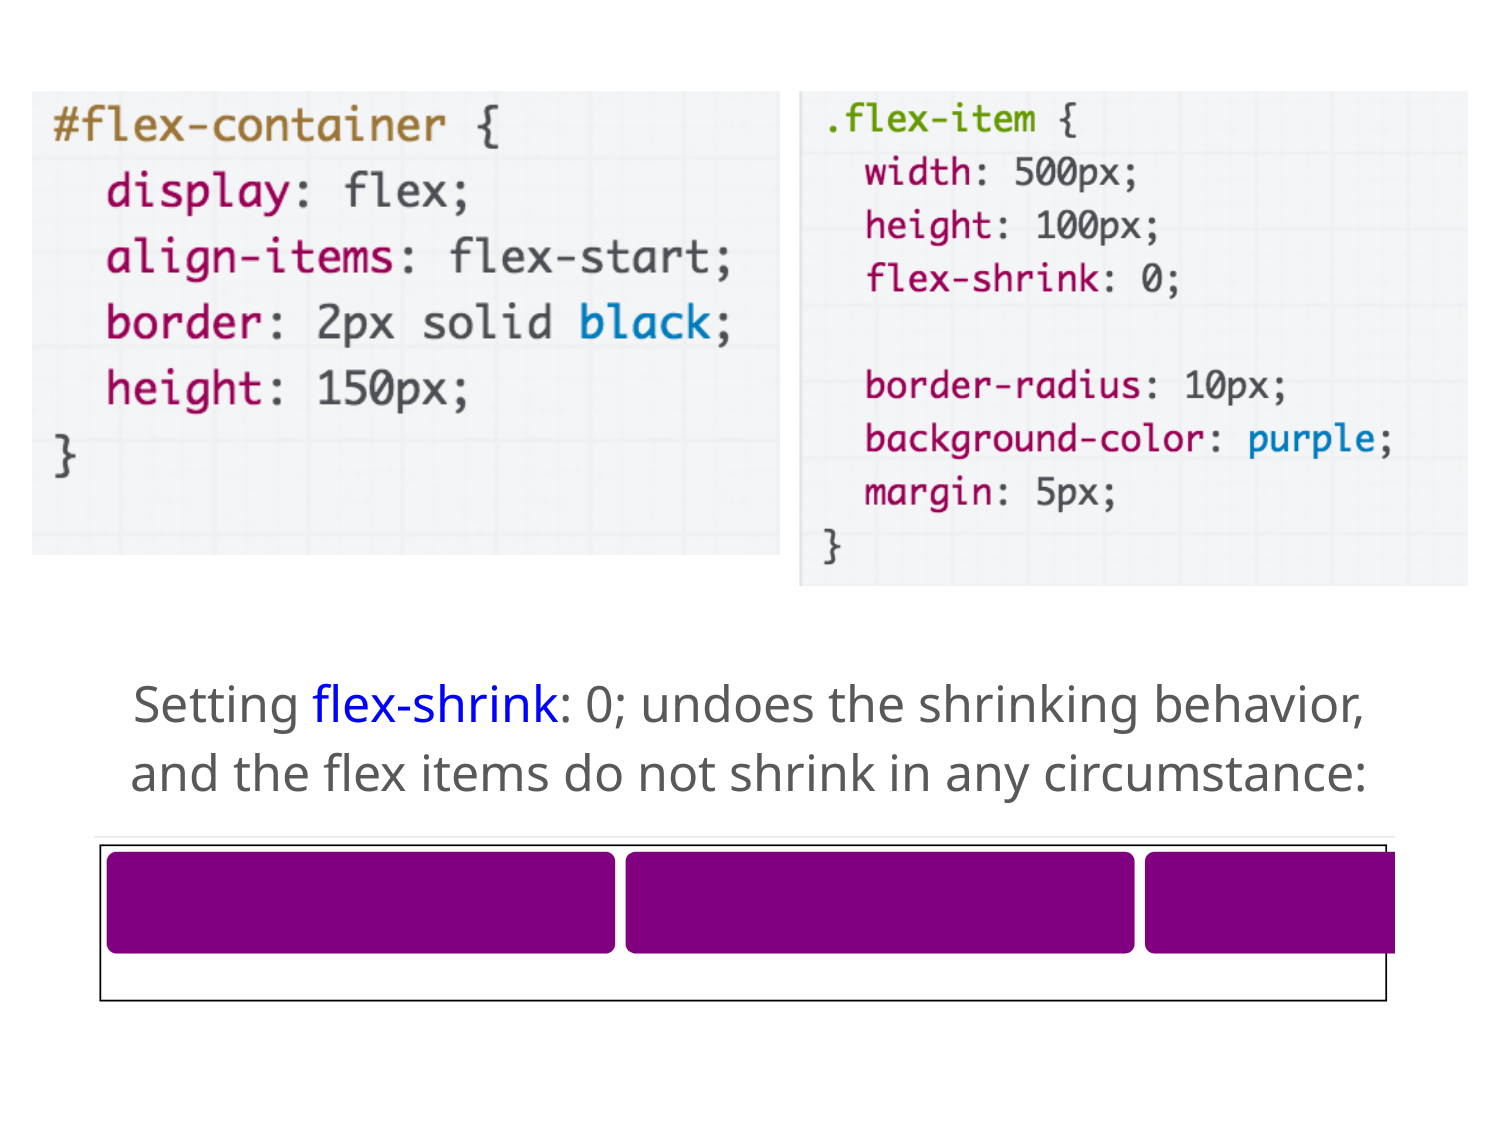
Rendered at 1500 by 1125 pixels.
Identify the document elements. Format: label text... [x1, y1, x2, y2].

picture [32, 91, 780, 555]
list Setting flex-shrink: 0; undoes the shrinking behavior, and the flex items do not shrink in any circumstance: [87, 648, 1413, 748]
picture [797, 91, 1468, 586]
picture [94, 836, 1395, 1028]
